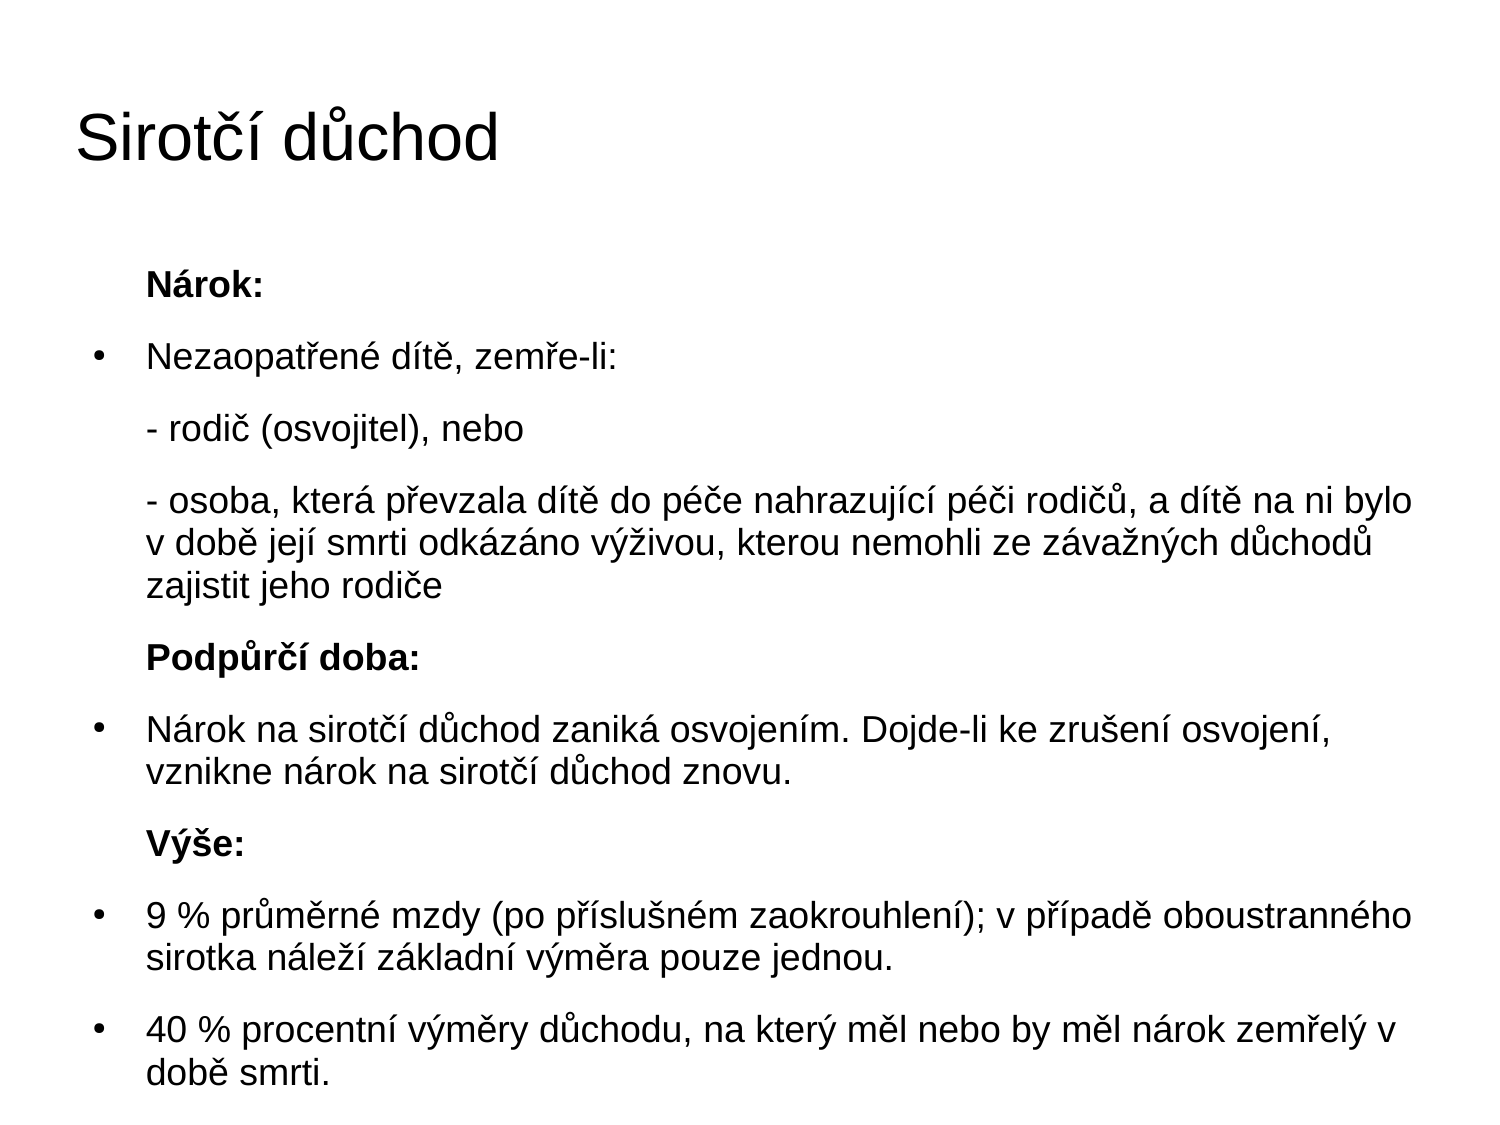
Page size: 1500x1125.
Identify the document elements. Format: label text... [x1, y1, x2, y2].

list Nárok: Nezaopatřené dítě, zemře-li: - rodič (osvojitel), nebo - osoba, která převzala dítě do péče nahrazující péči rodičů, a dítě na ni bylo v době její smrti odkázáno výživou, kterou nemohli ze závažných důchodů zajistit jeho rodiče Podpůrčí doba: Nárok na sirotčí důchod zaniká osvojením. Dojde-li ke zrušení osvojení, vznikne nárok na sirotčí důchod znovu. Výše: 9 % průměrné mzdy (po příslušném zaokrouhlení); v případě oboustranného sirotka náleží základní výměra pouze jednou. 40 % procentní výměry důchodu, na který měl nebo by měl nárok zemřelý v době smrti. [75, 263, 1425, 1098]
title Sirotčí důchod [75, 44, 1425, 233]
